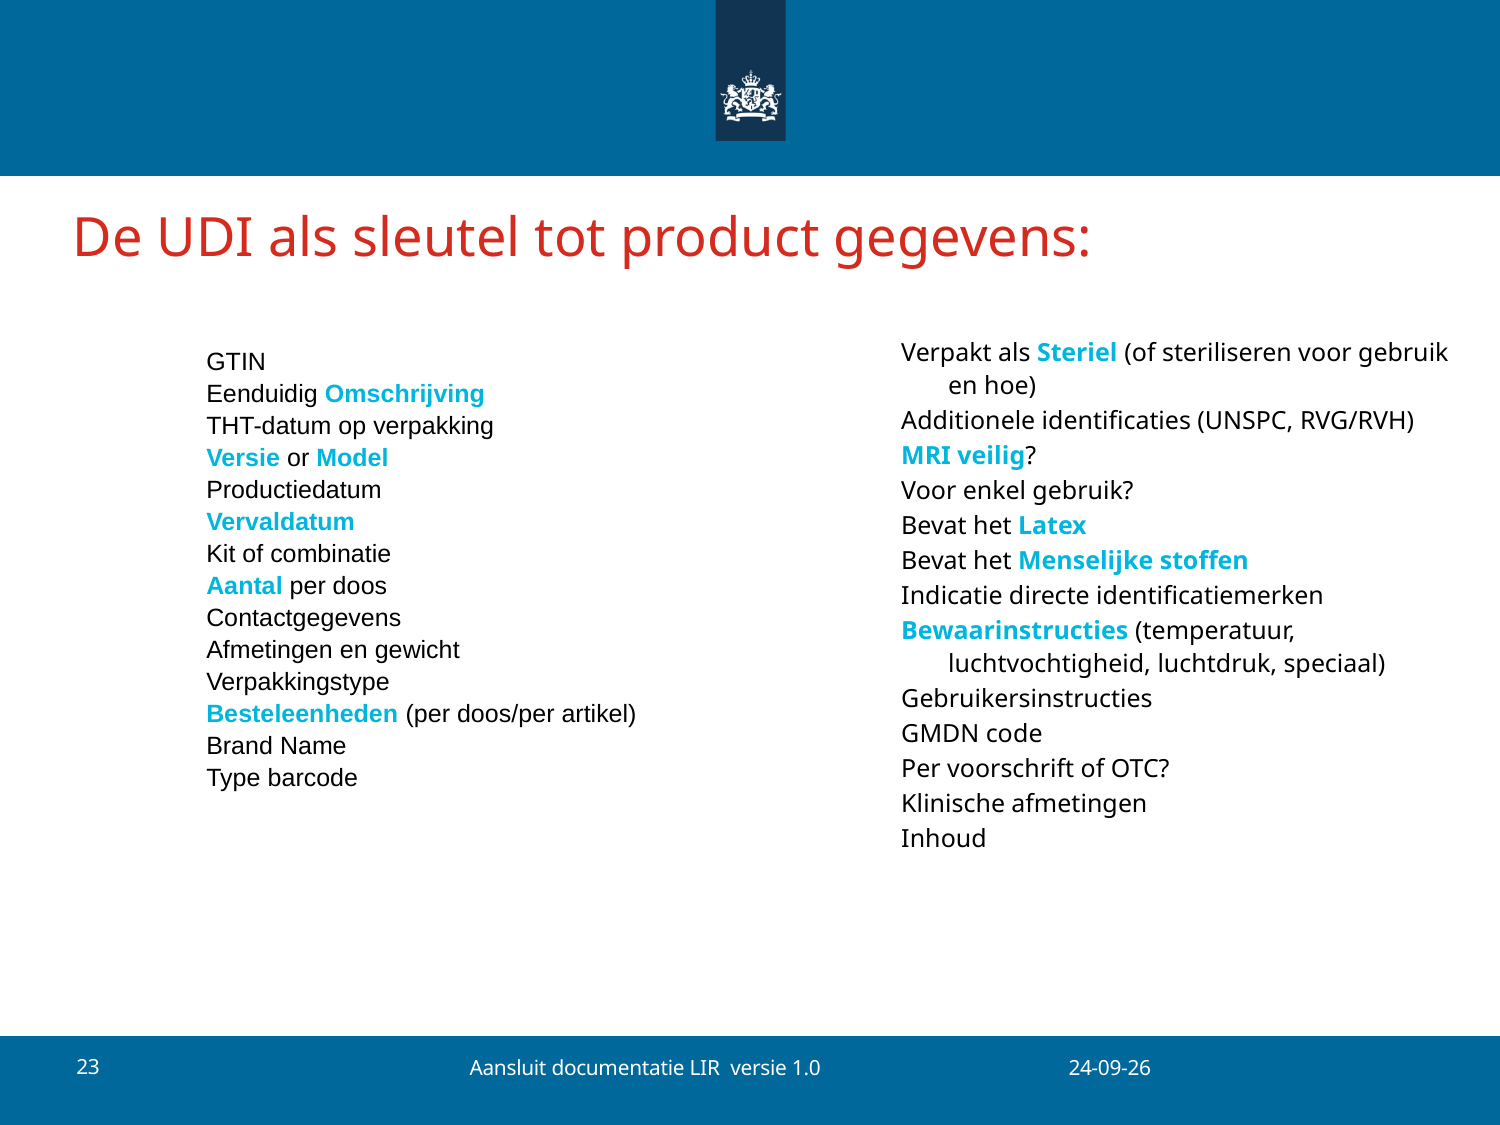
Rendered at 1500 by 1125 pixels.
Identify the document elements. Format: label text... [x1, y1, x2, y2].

text_box GTIN Eenduidig Omschrijving THT-datum op verpakking Versie or Model Productiedatum Vervaldatum Kit of combinatie Aantal per doos Contactgegevens Afmetingen en gewicht Verpakkingstype Besteleenheden (per doos/per artikel) Brand Name Type barcode [41, 338, 771, 882]
text_box [61, 1046, 179, 1106]
text_box Verpakt als Steriel (of steriliseren voor gebruik en hoe) Additionele identificaties (UNSPC, RVG/RVH) MRI veilig? Voor enkel gebruik? Bevat het Latex Bevat het Menselijke stoffen Indicatie directe identificatiemerken Bewaarinstructies (temperatuur, luchtvochtigheid, luchtdruk, speciaal) Gebruikersinstructies GMDN code Per voorschrift of OTC? Klinische afmetingen Inhoud [750, 326, 1479, 870]
text_box Aansluit documentatie LIR versie 1.0 29-4-2019 [454, 1046, 1500, 1099]
title De UDI als sleutel tot product gegevens: [57, 194, 1408, 289]
